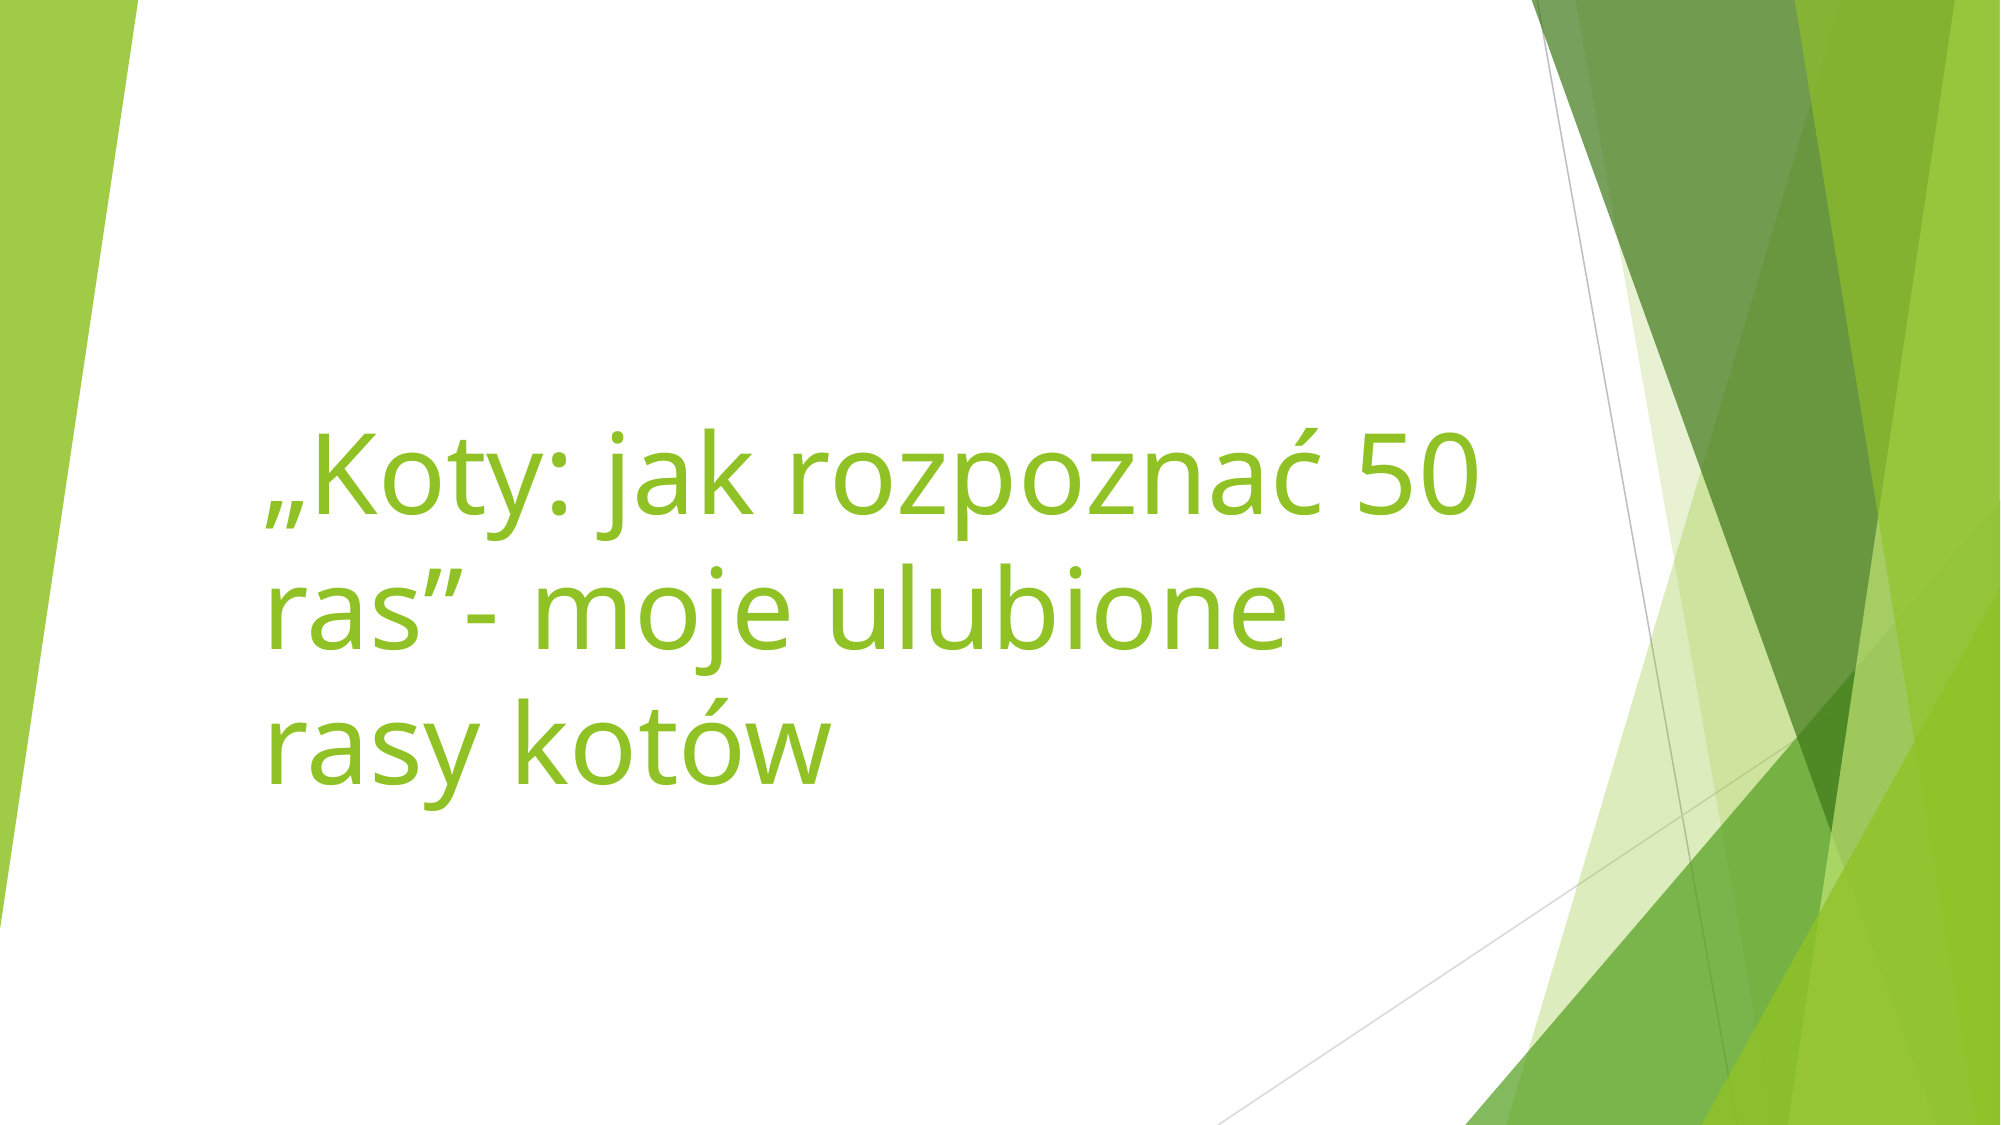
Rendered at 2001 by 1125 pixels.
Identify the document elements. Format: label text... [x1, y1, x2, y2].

title „Koty: jak rozpoznać 50 ras”- moje ulubione rasy kotów [247, 394, 1522, 665]
